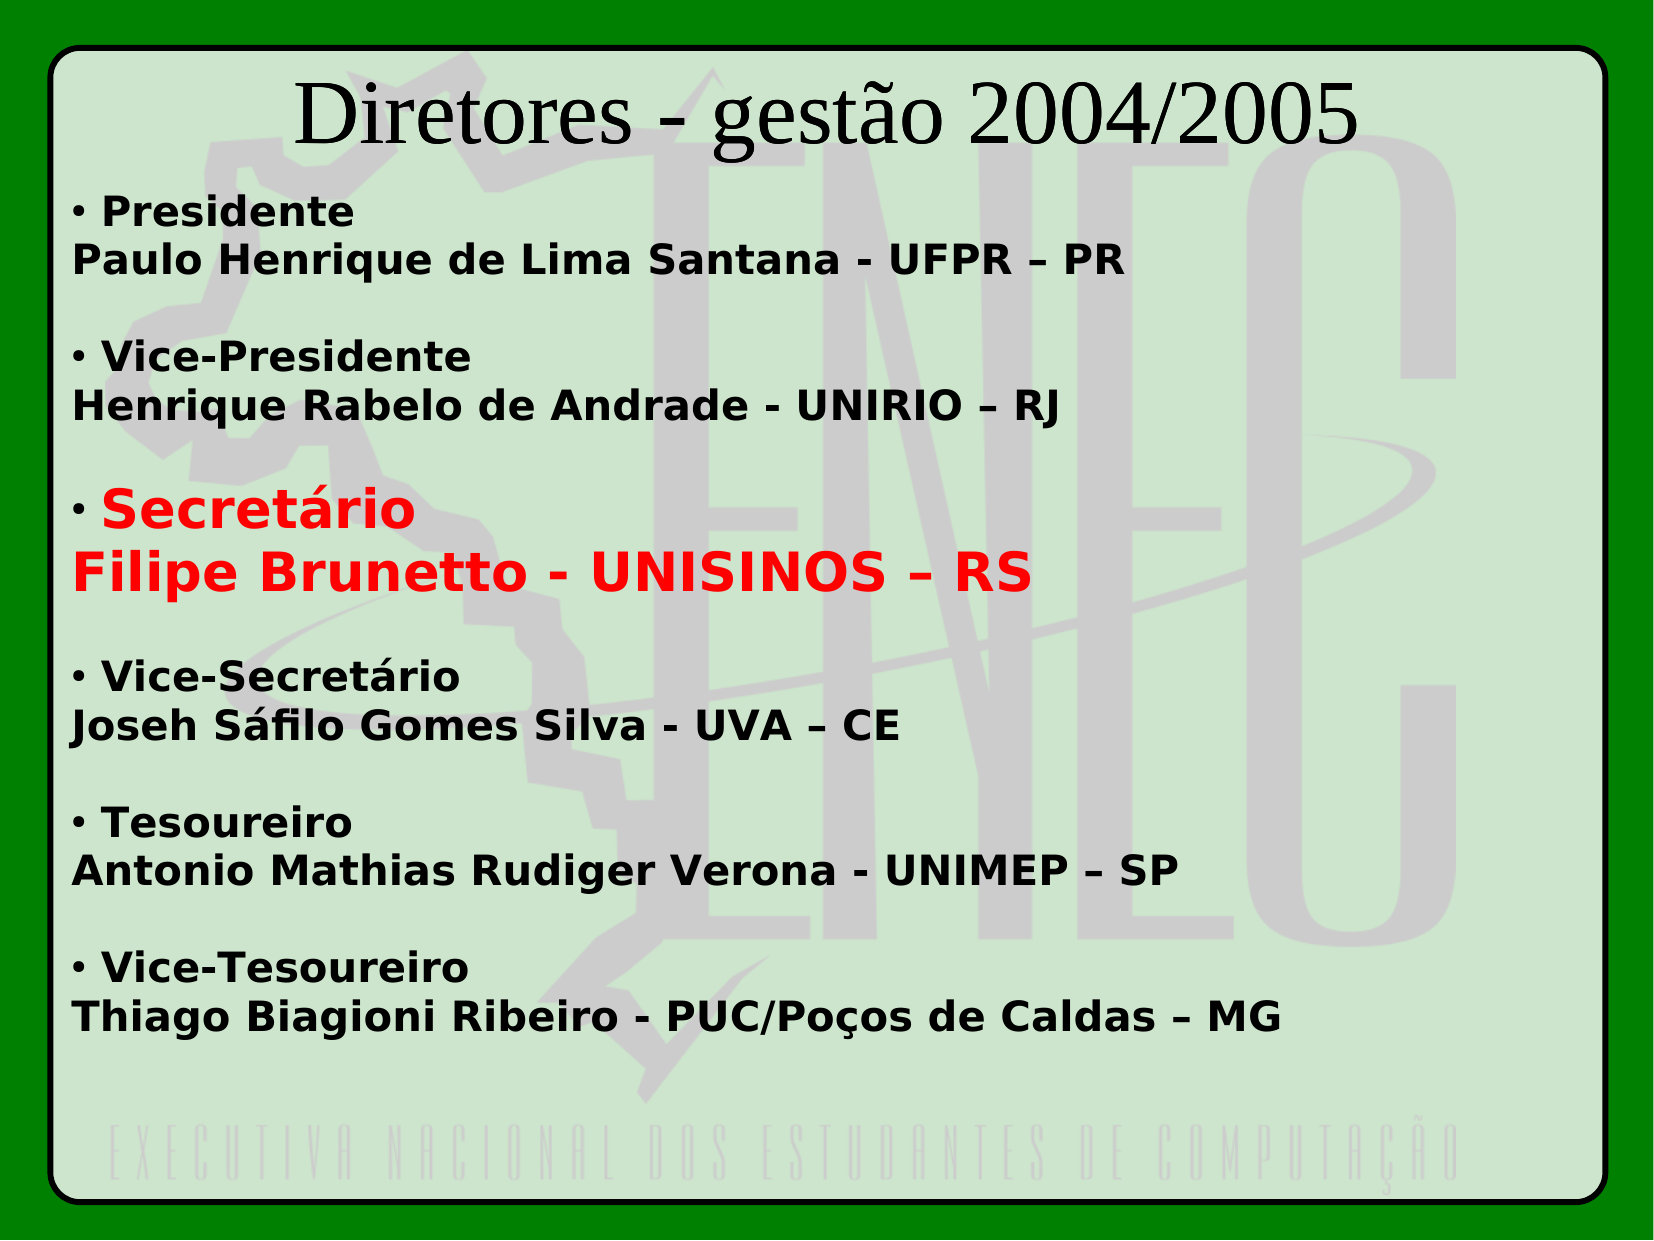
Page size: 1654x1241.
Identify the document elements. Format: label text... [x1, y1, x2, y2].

text_box Presidente Paulo Henrique de Lima Santana - UFPR – PR Vice-Presidente Henrique Rabelo de Andrade - UNIRIO – RJ Secretário Filipe Brunetto - UNISINOS – RS Vice-Secretário Joseh Sáfilo Gomes Silva - UVA – CE Tesoureiro Antonio Mathias Rudiger Verona - UNIMEP – SP Vice-Tesoureiro Thiago Biagioni Ribeiro - PUC/Poços de Caldas – MG [71, 187, 1592, 1186]
text_box Diretores - gestão 2004/2005 [58, 56, 1598, 168]
